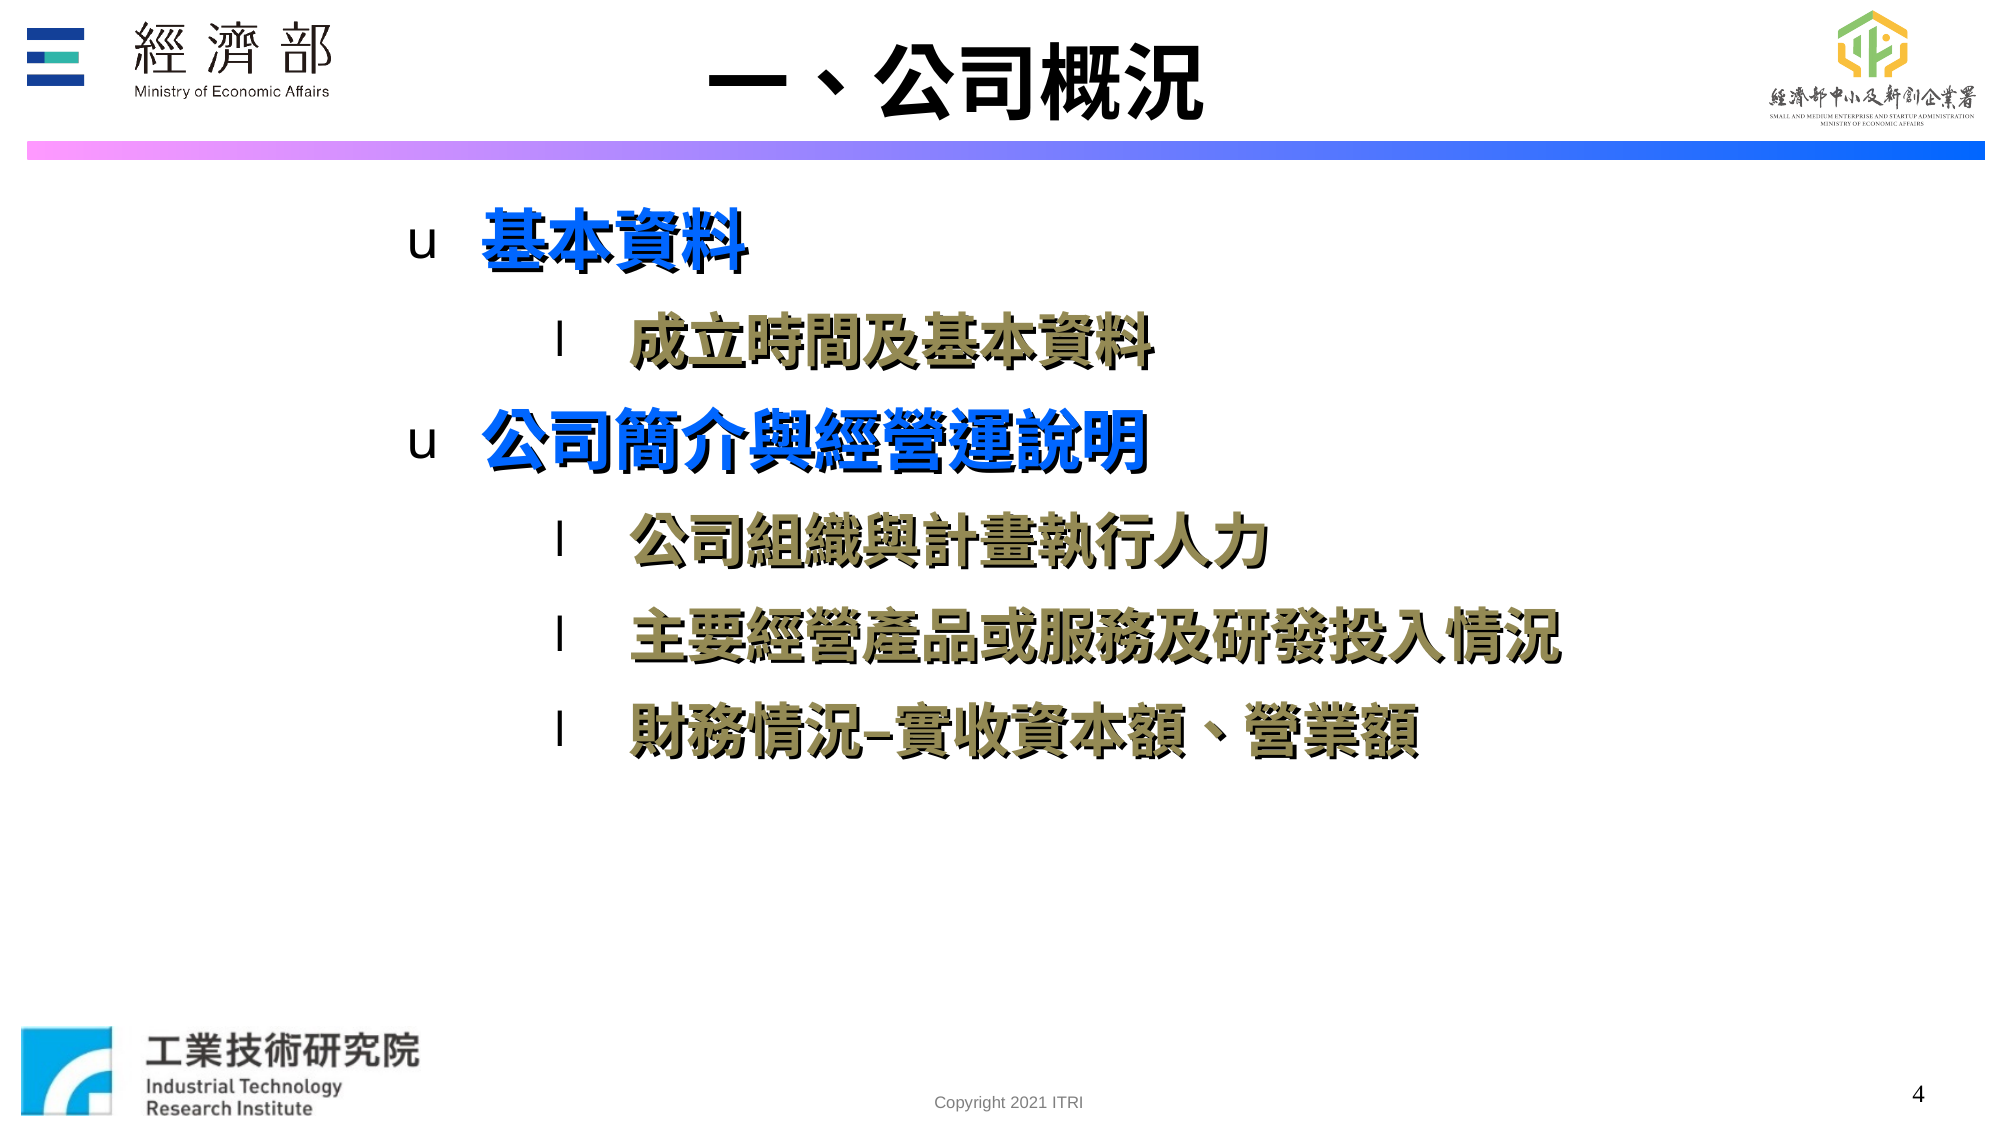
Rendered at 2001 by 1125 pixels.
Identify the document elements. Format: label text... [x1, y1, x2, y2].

list 基本資料 成立時間及基本資料 公司簡介與經營運說明 公司組織與計畫執行人力 主要經營產品或服務及研發投入情況 財務情況–實收資本額、營業額 [403, 196, 1618, 1057]
text_box 一、公司概況 [271, 22, 1641, 127]
text_box 4 [1897, 1070, 1983, 1121]
